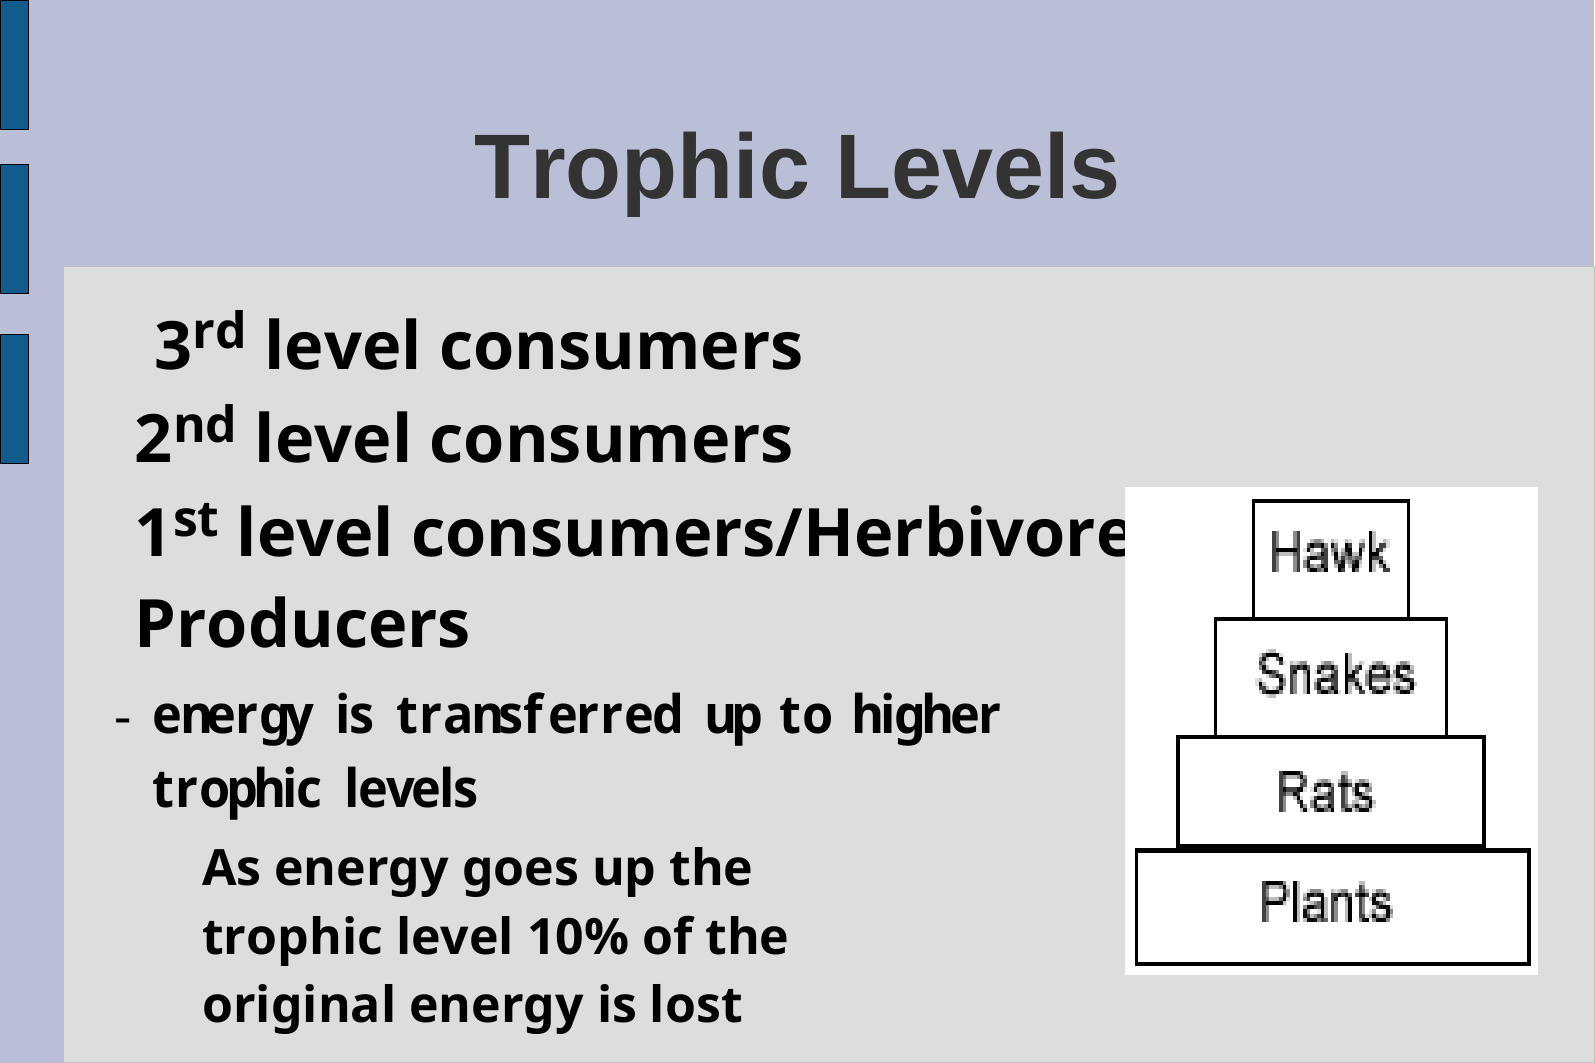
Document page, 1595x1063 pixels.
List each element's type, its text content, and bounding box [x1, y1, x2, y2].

title Trophic Levels [117, 78, 1479, 256]
chart [75, 675, 1088, 863]
picture [1125, 487, 1538, 976]
text_box As energy goes up the trophic level 10% of the original energy is lost [187, 825, 901, 1049]
list 3rd level consumers 2nd level consumers 1st level consumers/Herbivore Producers [117, 295, 1479, 674]
